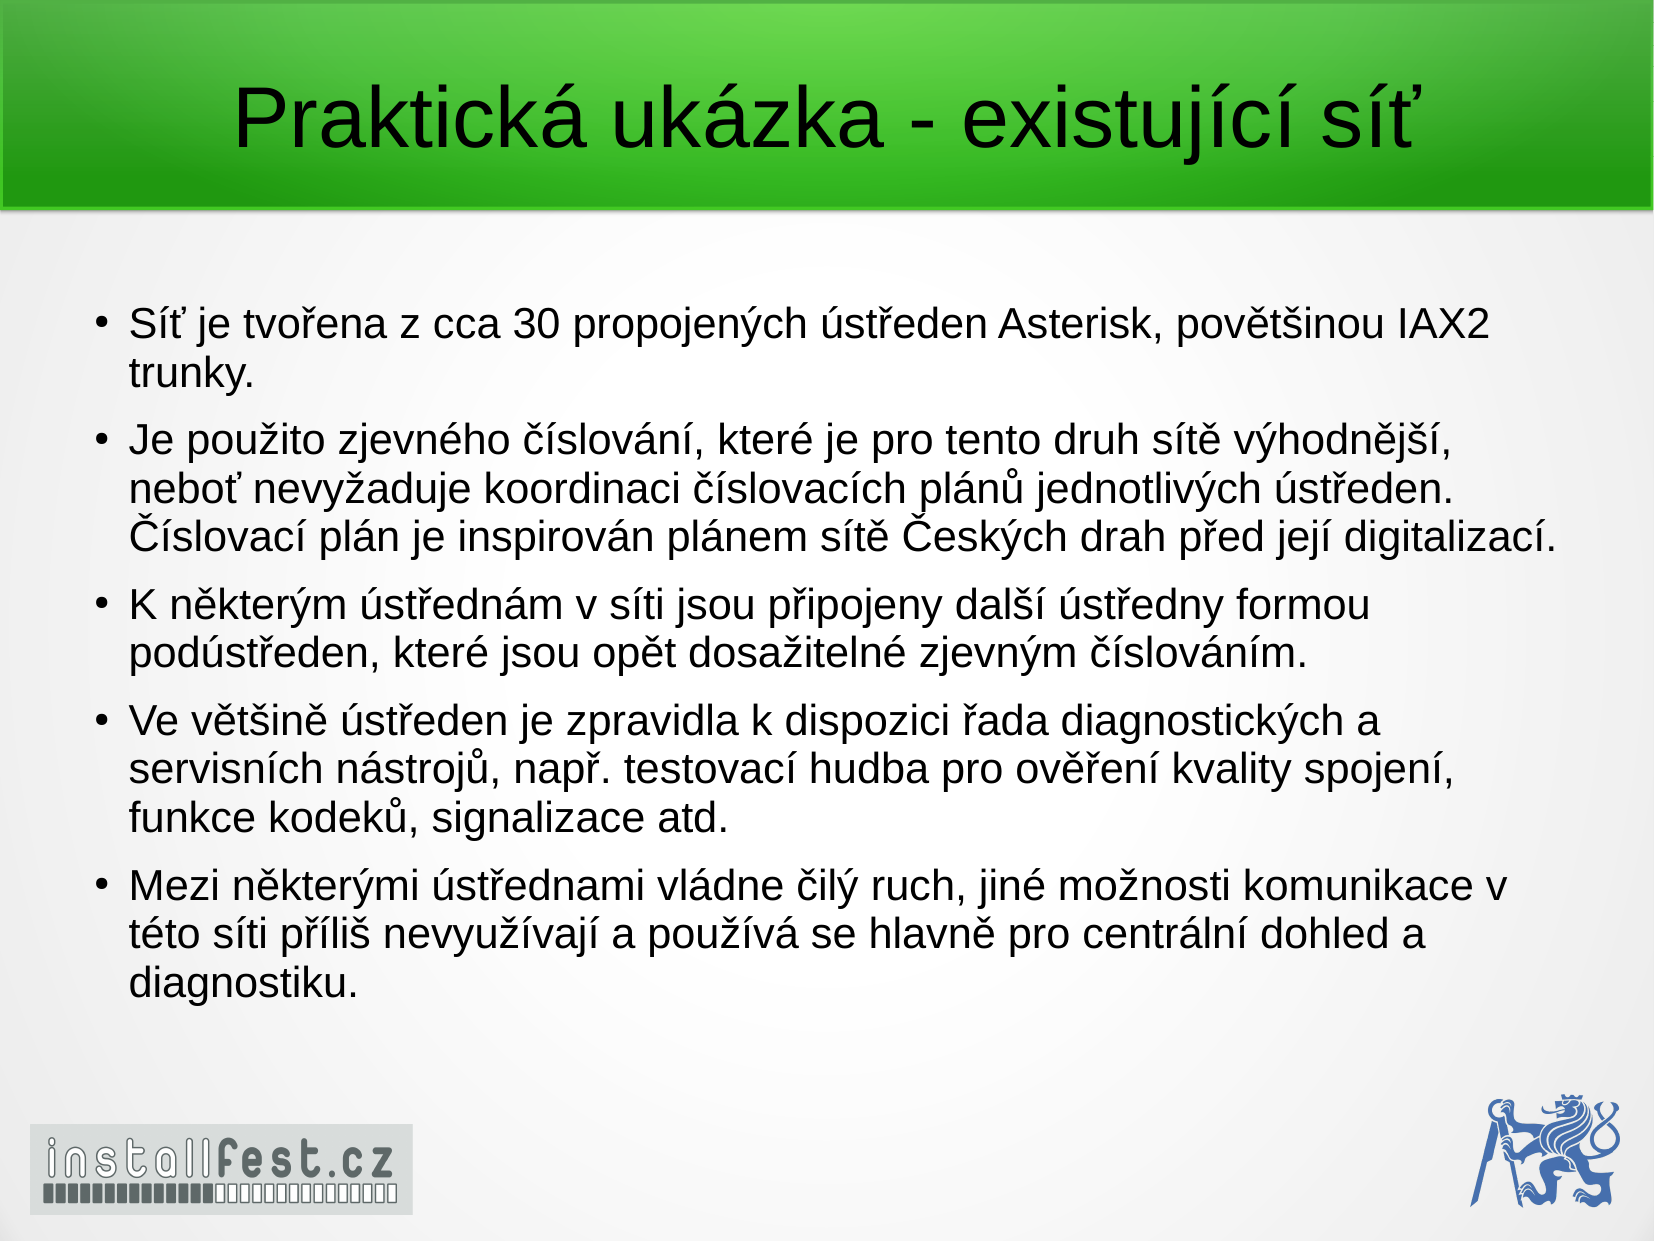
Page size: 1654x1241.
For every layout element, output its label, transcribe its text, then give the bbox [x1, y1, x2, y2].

title Praktická ukázka - existující síť [82, 47, 1571, 189]
picture [30, 1124, 413, 1215]
picture [1470, 1094, 1620, 1208]
list Síť je tvořena z cca 30 propojených ústředen Asterisk, povětšinou IAX2 trunky. Je použito zjevného číslování, které je pro tento druh sítě výhodnější, neboť nevyžaduje koordinaci číslovacích plánů jednotlivých ústředen. Číslovací plán je inspirován plánem sítě Českých drah před její digitalizací. K některým ústřednám v síti jsou připojeny další ústředny formou podústředen, které jsou opět dosažitelné zjevným číslováním. Ve většině ústředen je zpravidla k dispozici řada diagnostických a servisních nástrojů, např. testovací hudba pro ověření kvality spojení, funkce kodeků, signalizace atd. Mezi některými ústřednami vládne čilý ruch, jiné možnosti komunikace v této síti příliš nevyužívají a používá se hlavně pro centrální dohled a diagnostiku. [82, 299, 1571, 1019]
